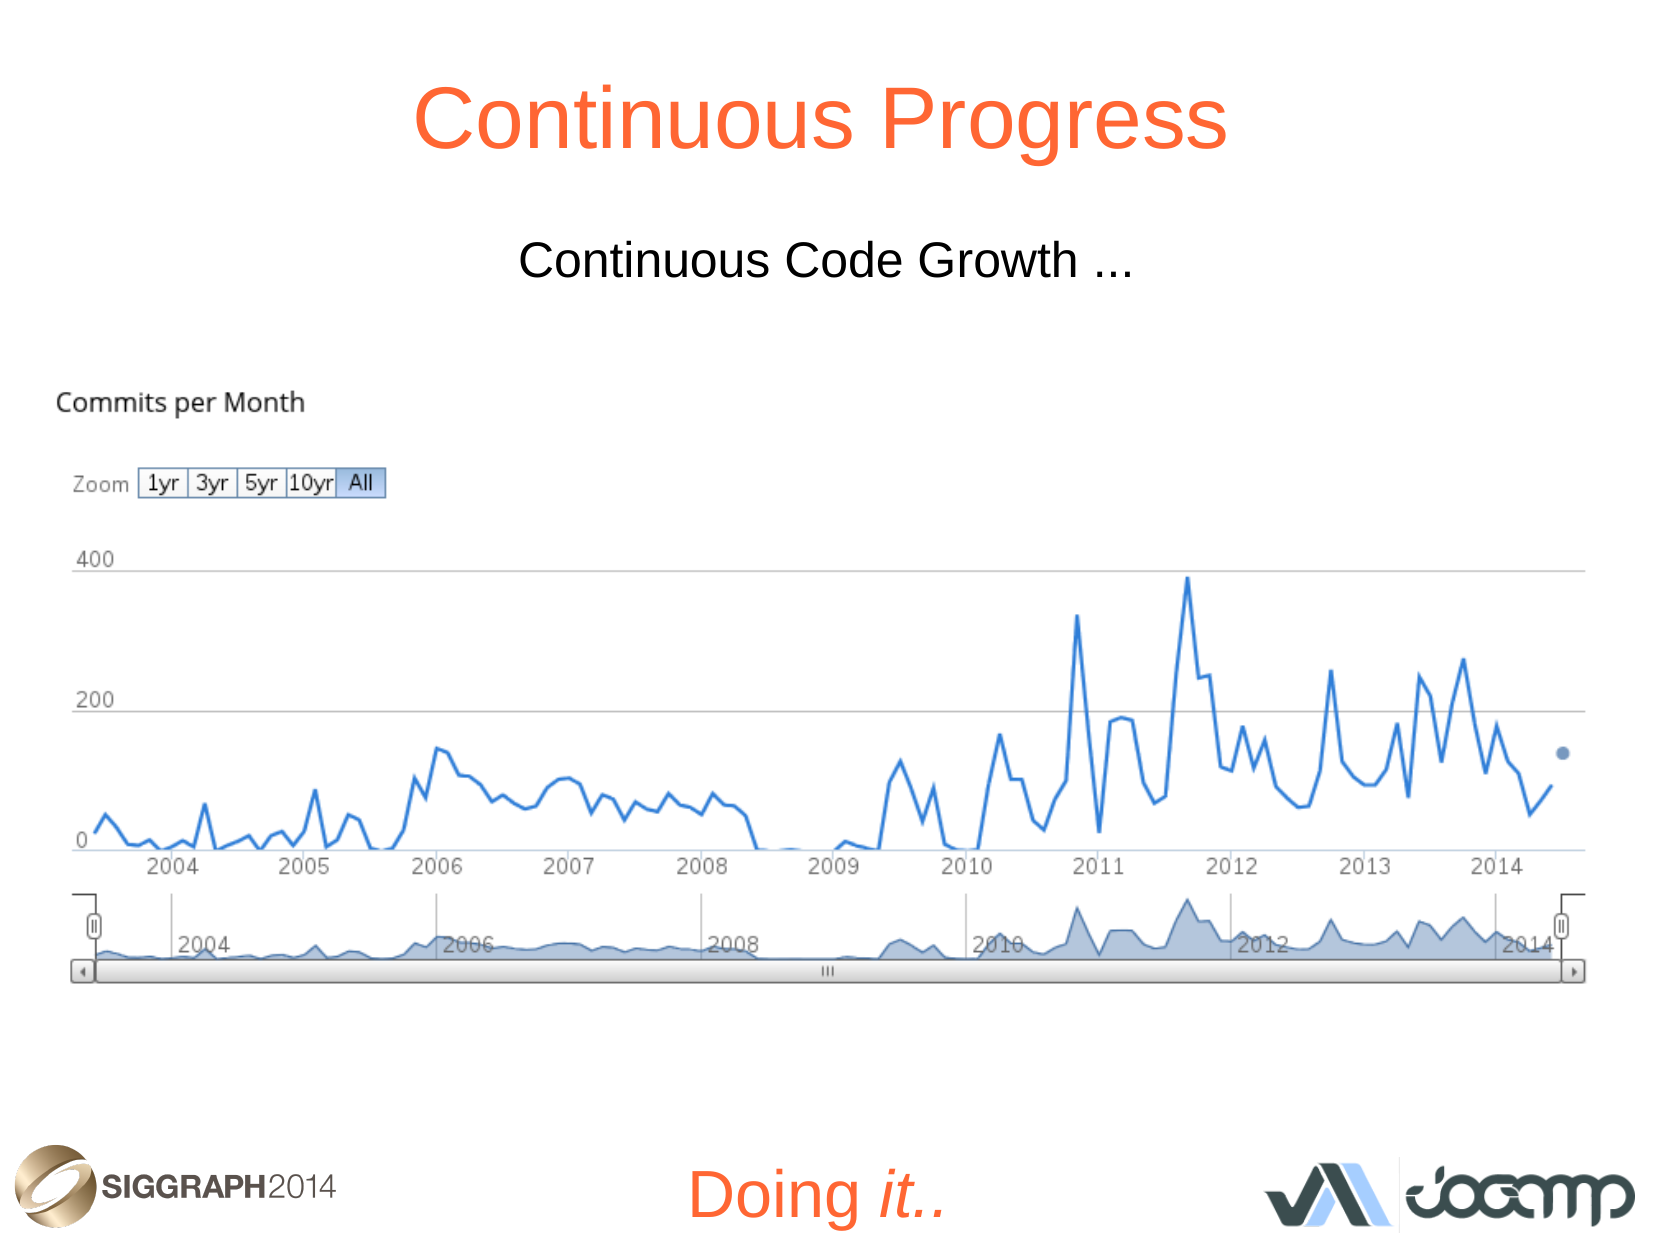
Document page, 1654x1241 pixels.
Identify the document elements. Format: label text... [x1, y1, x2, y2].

picture [7, 1133, 343, 1239]
text_box Doing it.. [672, 1149, 966, 1239]
picture [23, 373, 1630, 1006]
title Continuous Progress [68, 56, 1576, 181]
text_box Continuous Code Growth ... [503, 225, 1151, 296]
picture [1262, 1157, 1635, 1233]
